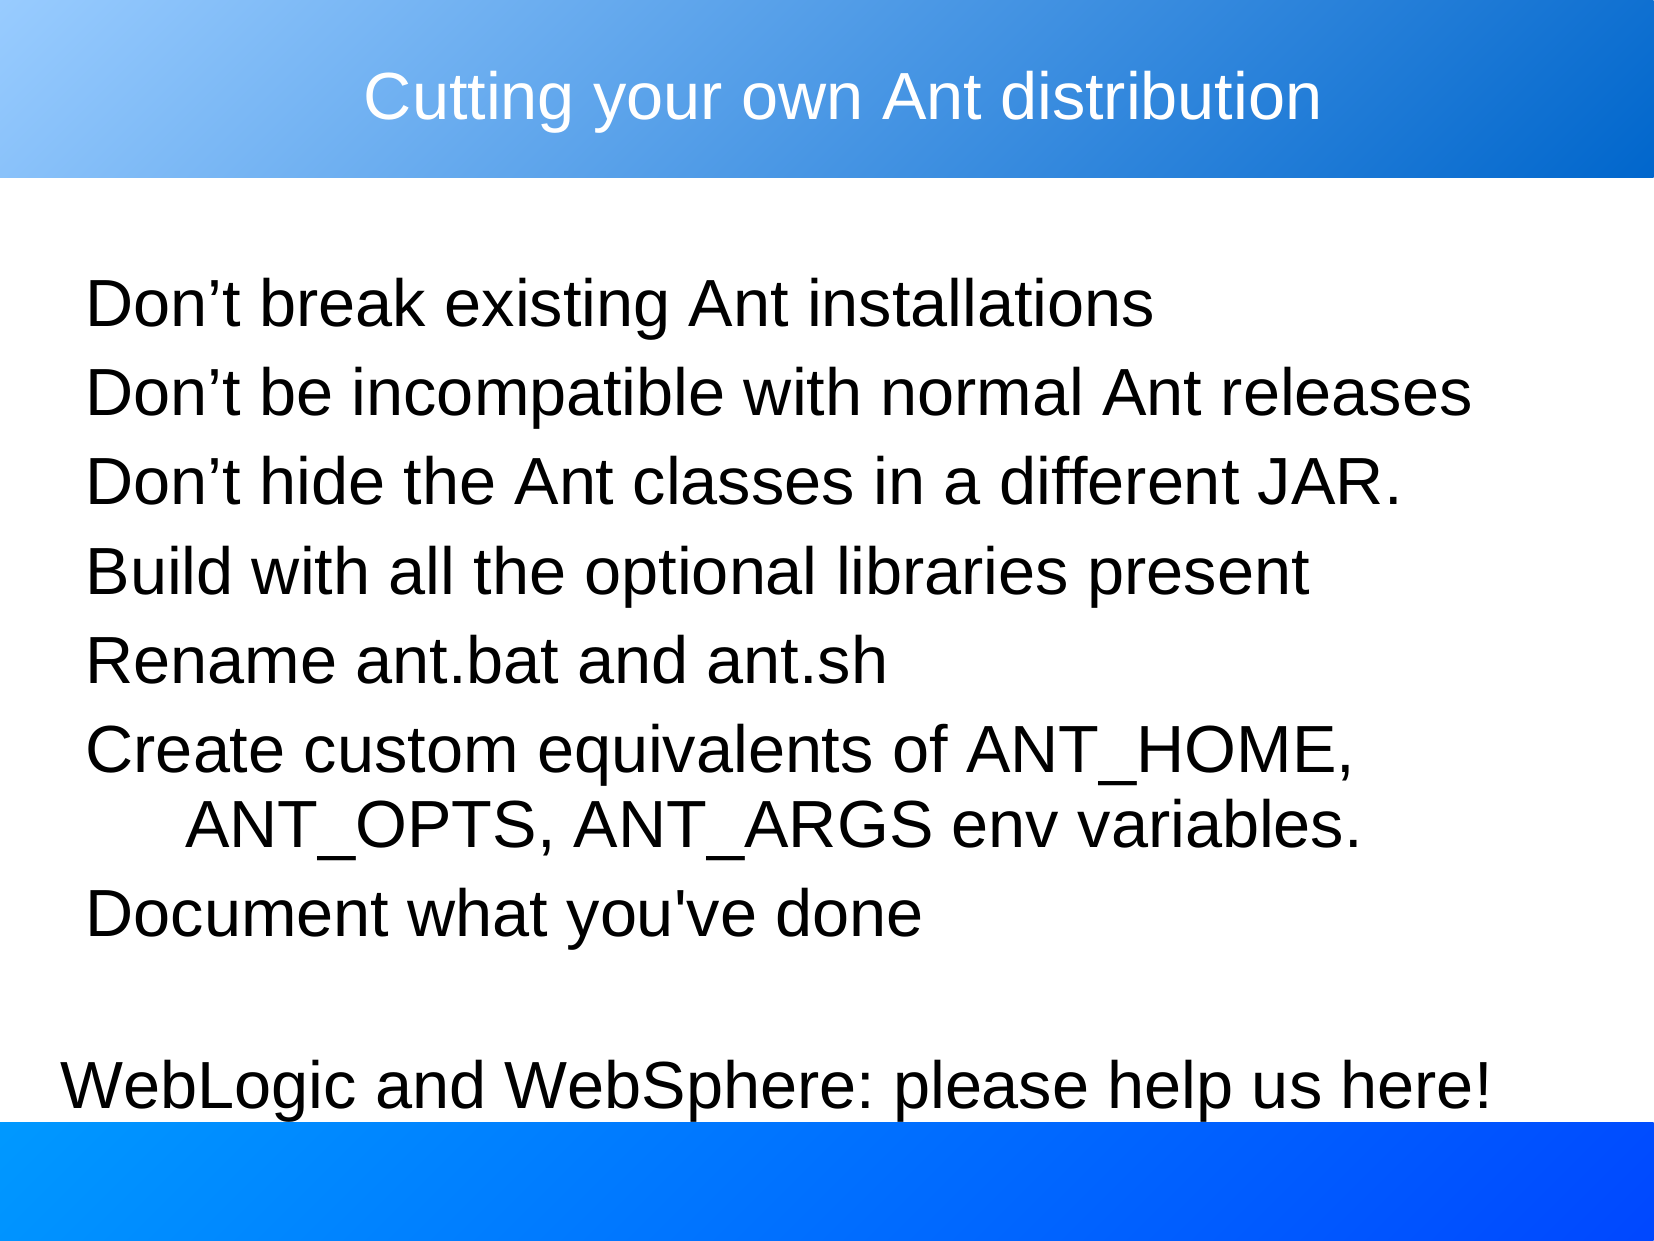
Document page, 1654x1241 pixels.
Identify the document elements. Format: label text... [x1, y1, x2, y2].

list Don’t break existing Ant installations Don’t be incompatible with normal Ant releases Don’t hide the Ant classes in a different JAR. Build with all the optional libraries present Rename ant.bat and ant.sh Create custom equivalents of ANT_HOME, ANT_OPTS, ANT_ARGS env variables. Document what you've done WebLogic and WebSphere: please help us here! [60, 265, 1595, 1123]
title Cutting your own Ant distribution [162, 59, 1489, 182]
